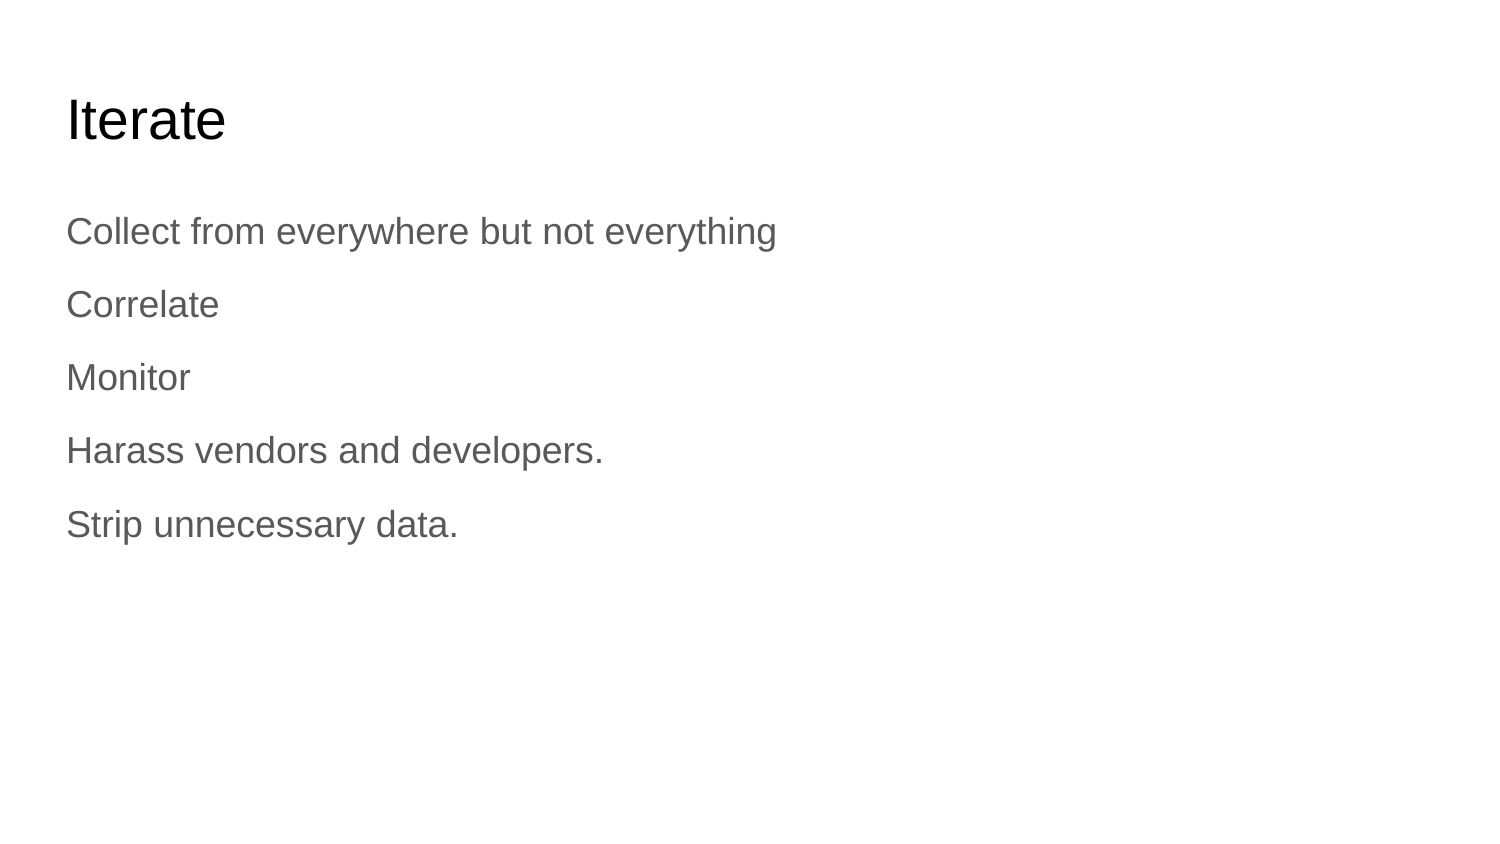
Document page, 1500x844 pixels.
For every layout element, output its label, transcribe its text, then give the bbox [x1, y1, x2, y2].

list Collect from everywhere but not everything Correlate Monitor Harass vendors and developers. Strip unnecessary data. [51, 189, 1449, 750]
title Iterate [51, 72, 1449, 167]
